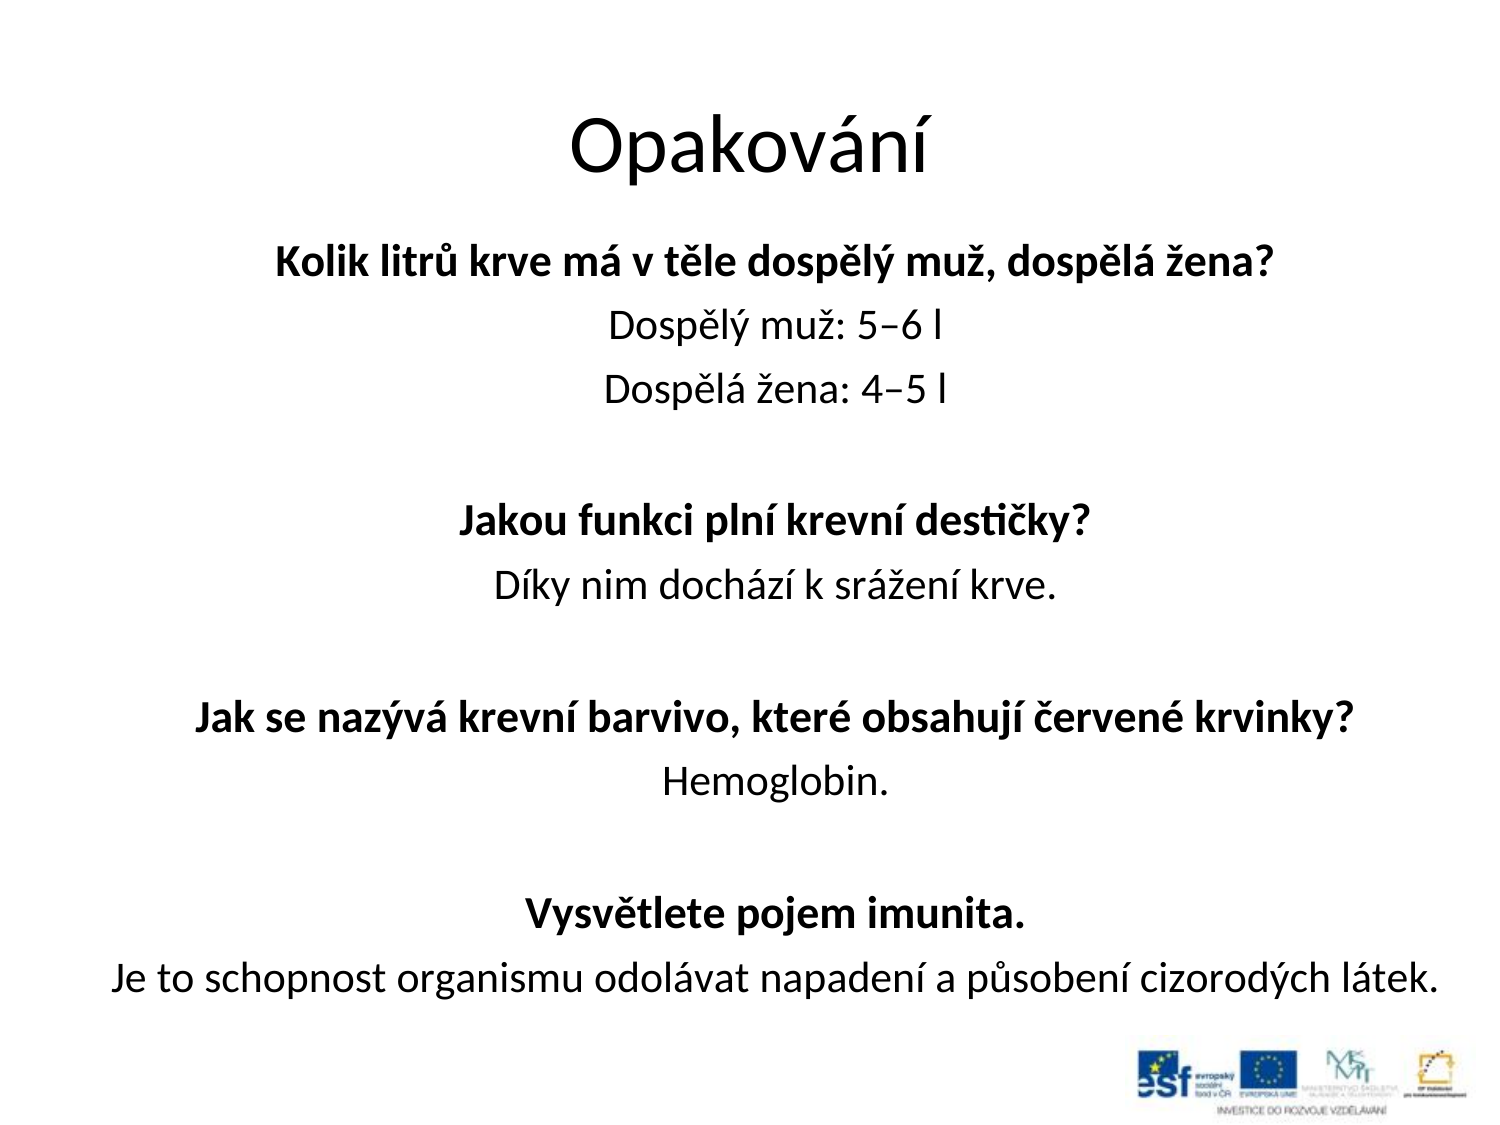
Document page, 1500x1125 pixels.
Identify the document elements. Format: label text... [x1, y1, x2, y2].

picture [1125, 1035, 1476, 1125]
list Kolik litrů krve má v těle dospělý muž, dospělá žena? Dospělý muž: 5–6 l Dospělá žena: 4–5 l Jakou funkci plní krevní destičky? Díky nim dochází k srážení krve. Jak se nazývá krevní barvivo, které obsahují červené krvinky? Hemoglobin. Vysvětlete pojem imunita. Je to schopnost organismu odolávat napadení a působení cizorodých látek. [74, 222, 1477, 1125]
title Opakování [75, 45, 1426, 222]
